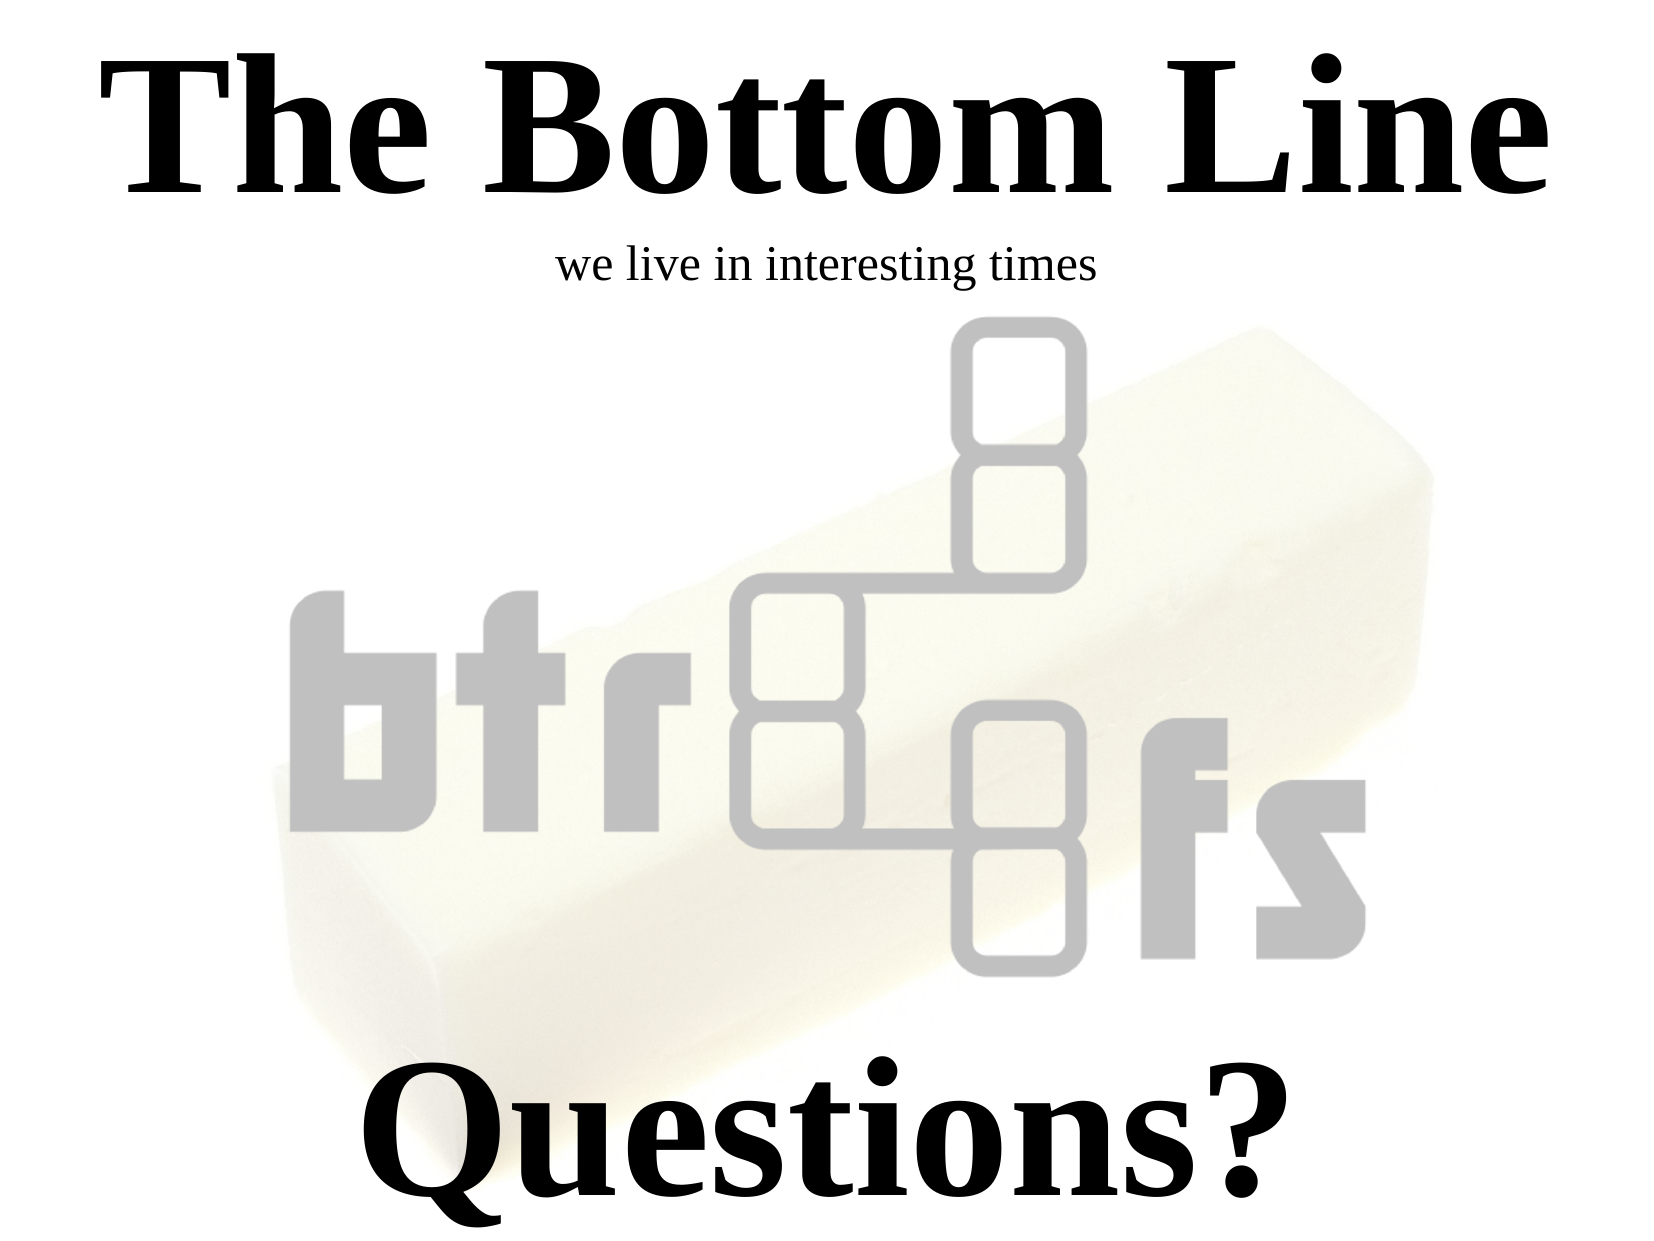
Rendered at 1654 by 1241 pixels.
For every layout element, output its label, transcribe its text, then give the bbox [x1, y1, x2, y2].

title Questions? [0, 1017, 1654, 1240]
title The Bottom Line we live in interesting times [0, 14, 1654, 292]
picture [164, 292, 1531, 1017]
